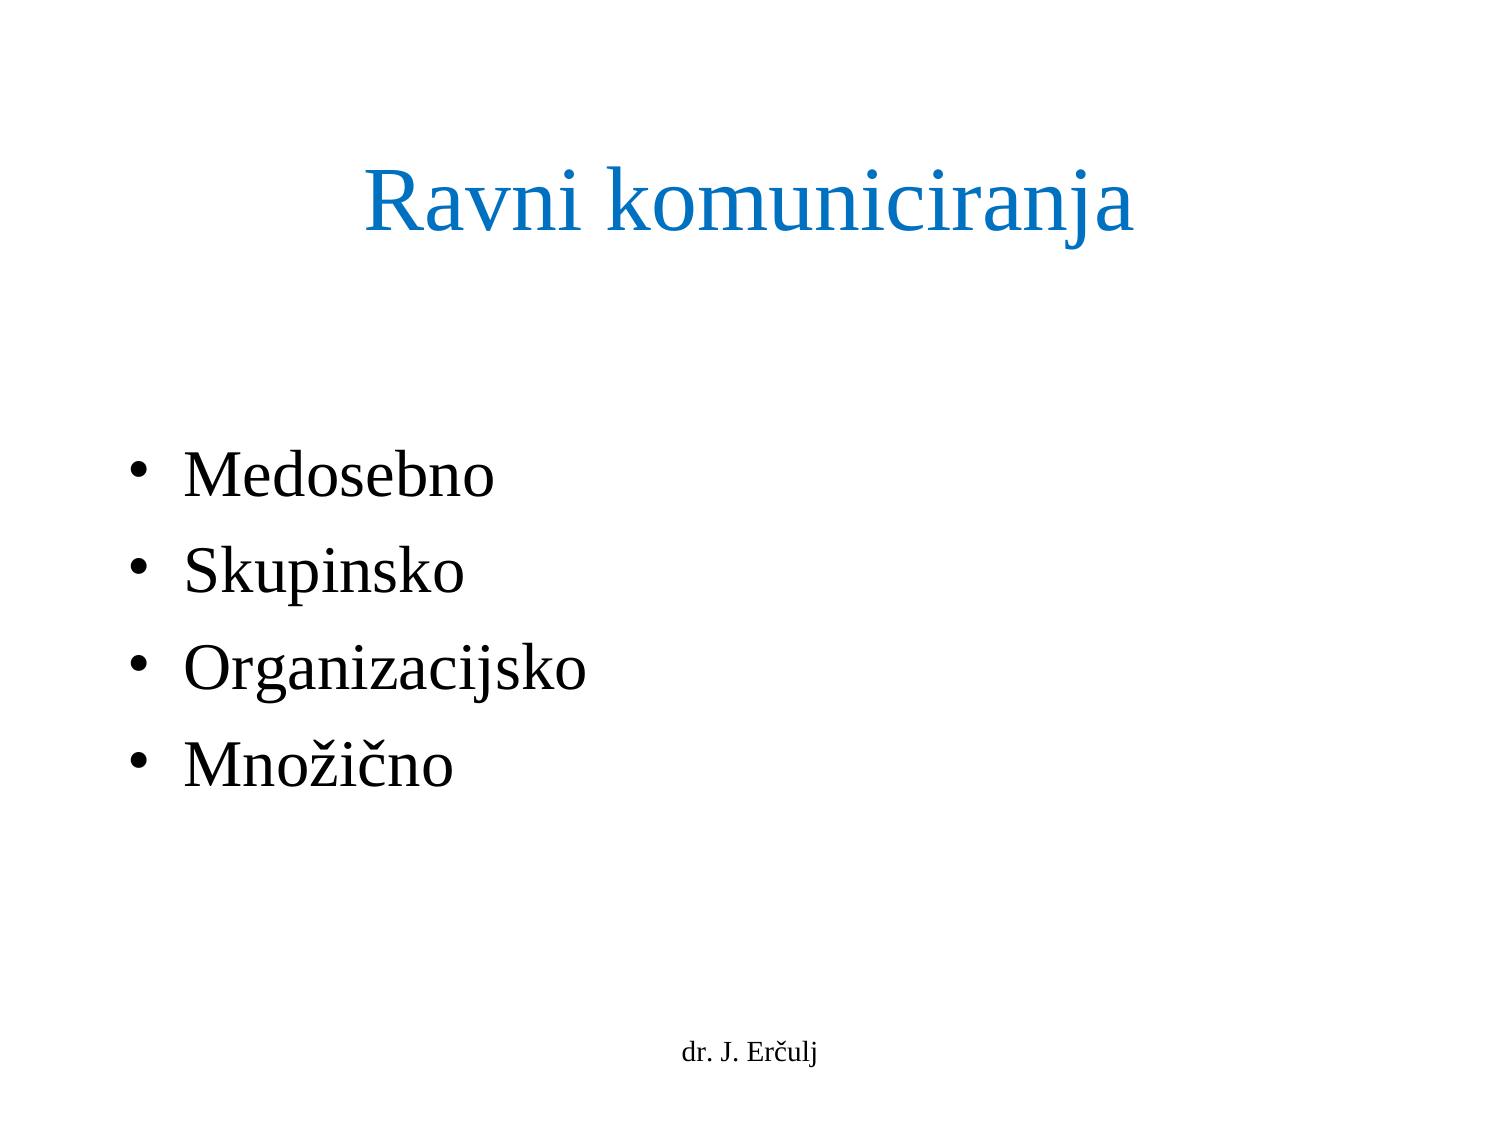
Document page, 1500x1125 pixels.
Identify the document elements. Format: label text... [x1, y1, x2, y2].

title Ravni komuniciranja [112, 99, 1388, 288]
list Medosebno Skupinsko Organizacijsko Množično [112, 324, 1388, 1001]
text_box dr. J. Erčulj [512, 1025, 988, 1101]
